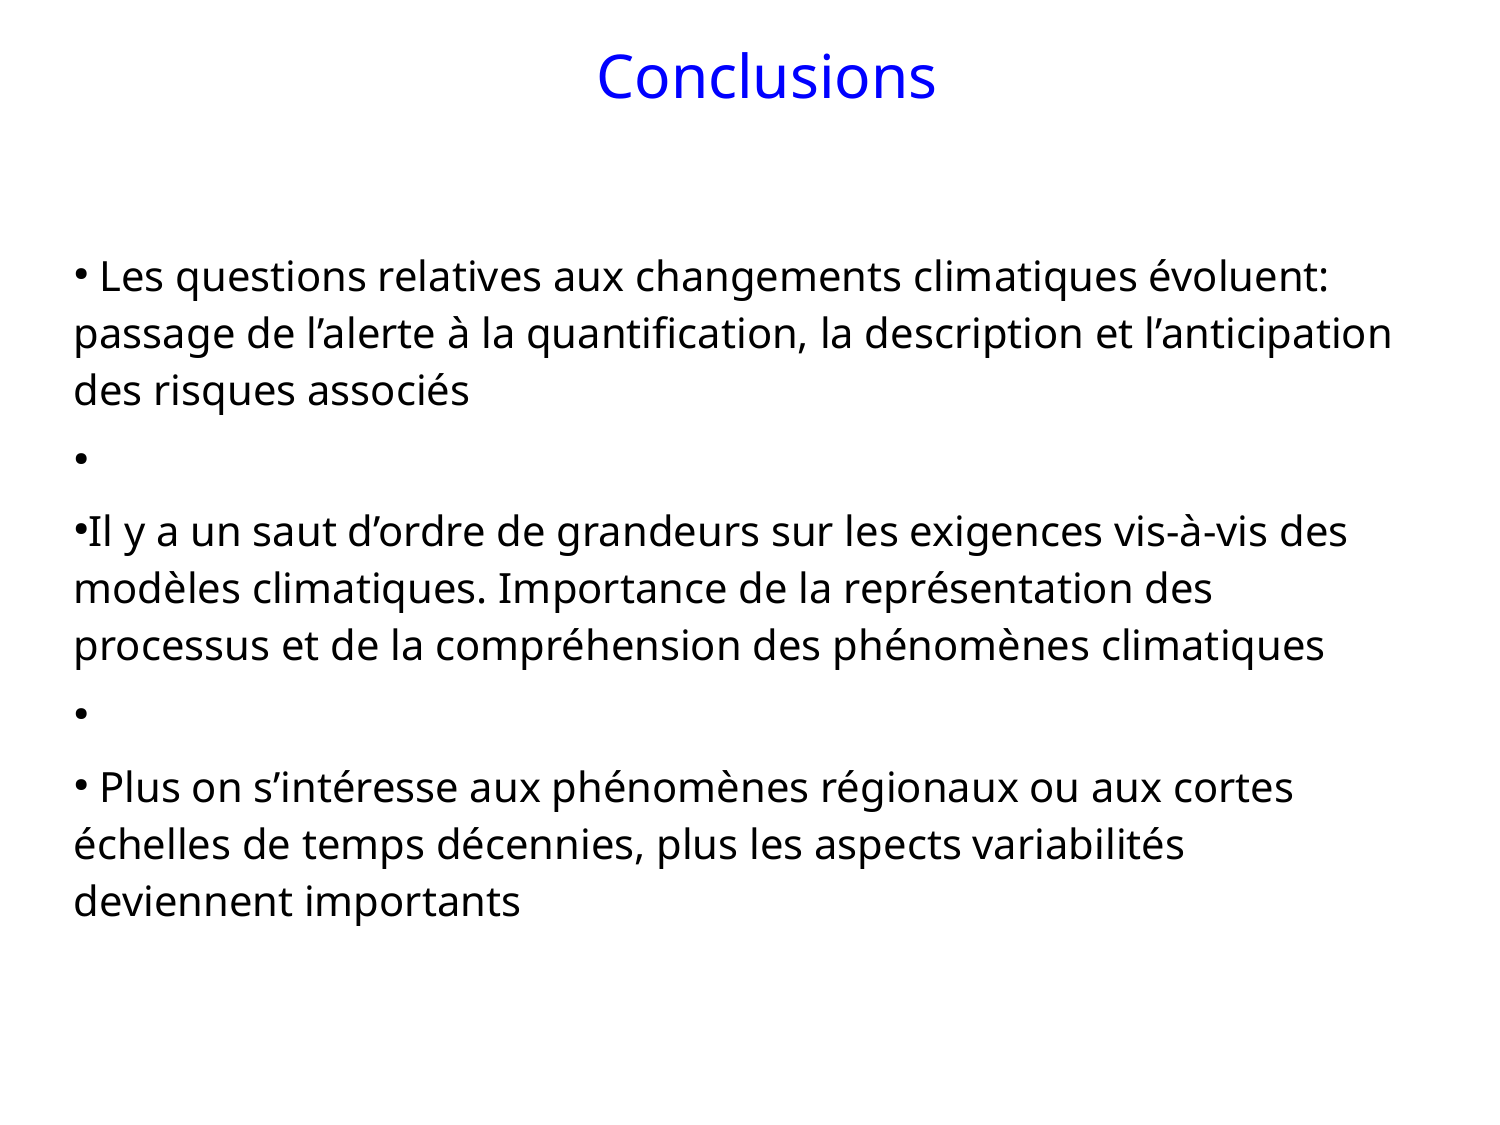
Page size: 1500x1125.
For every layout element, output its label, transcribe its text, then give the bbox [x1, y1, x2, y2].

text_box Conclusions [582, 27, 952, 124]
text_box Les questions relatives aux changements climatiques évoluent: passage de l’alerte à la quantification, la description et l’anticipation des risques associés Il y a un saut d’ordre de grandeurs sur les exigences vis-à-vis des modèles climatiques. Importance de la représentation des processus et de la compréhension des phénomènes climatiques Plus on s’intéresse aux phénomènes régionaux ou aux cortes échelles de temps décennies, plus les aspects variabilités deviennent importants [60, 183, 1425, 882]
